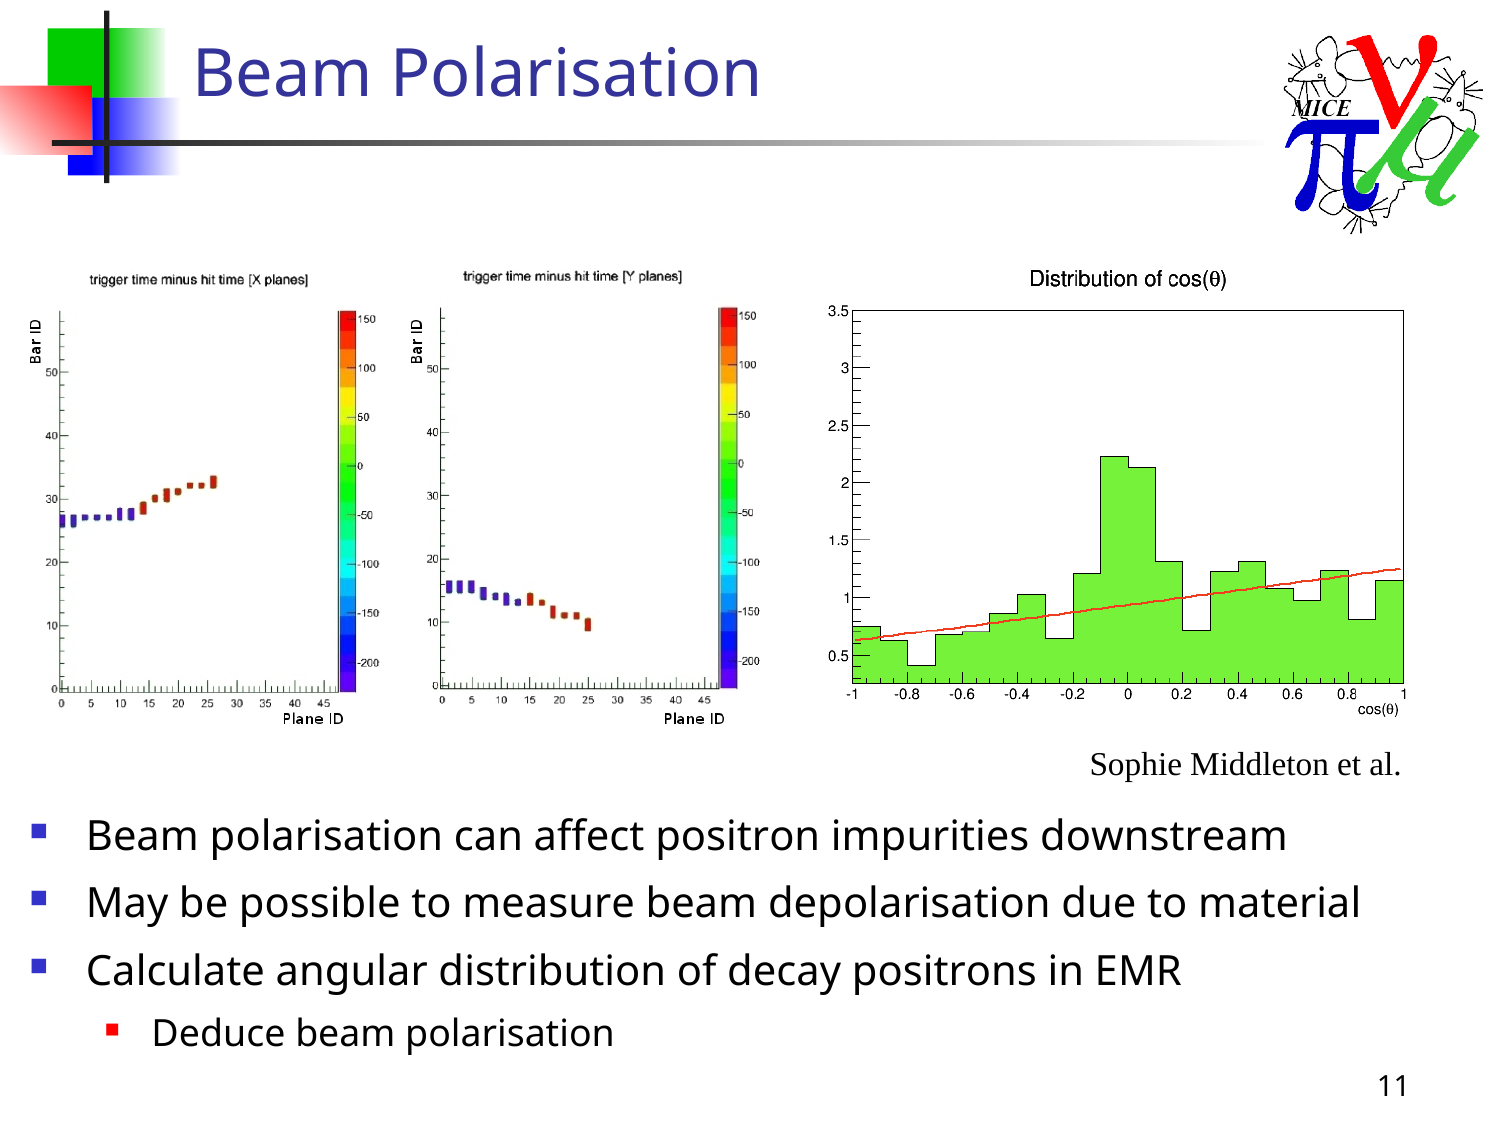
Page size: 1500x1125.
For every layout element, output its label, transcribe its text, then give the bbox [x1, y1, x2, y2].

picture [15, 260, 768, 733]
list Beam polarisation can affect positron impurities downstream May be possible to measure beam depolarisation due to material Calculate angular distribution of decay positrons in EMR Deduce beam polarisation [29, 805, 1465, 1063]
picture [797, 265, 1449, 724]
picture [1264, 5, 1500, 251]
title Beam Polarisation [191, 0, 1471, 164]
text_box Sophie Middleton et al. [1074, 738, 1418, 791]
